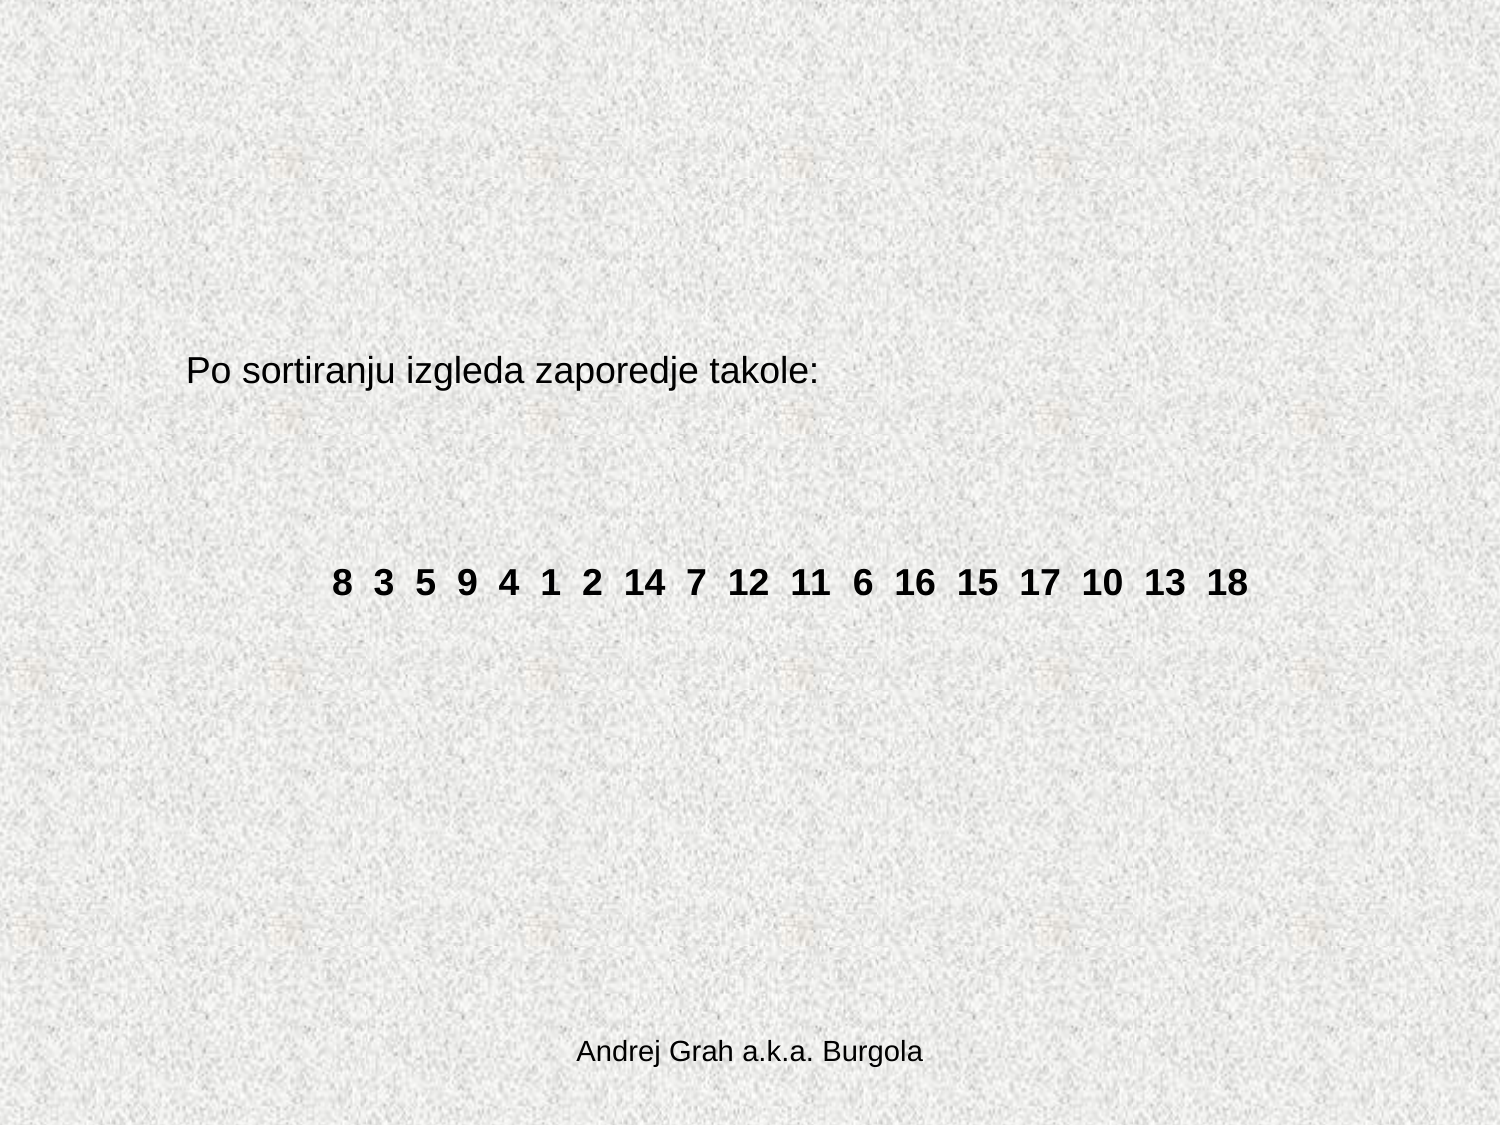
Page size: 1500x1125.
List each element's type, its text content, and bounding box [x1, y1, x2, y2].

picture [0, 0, 1500, 1125]
text_box 8 3 5 9 4 1 2 14 7 12 11 6 16 15 17 10 13 18 [206, 550, 1365, 612]
text_box Po sortiranju izgleda zaporedje takole: [171, 337, 1317, 399]
text_box Andrej Grah a.k.a. Burgola [512, 1024, 988, 1103]
